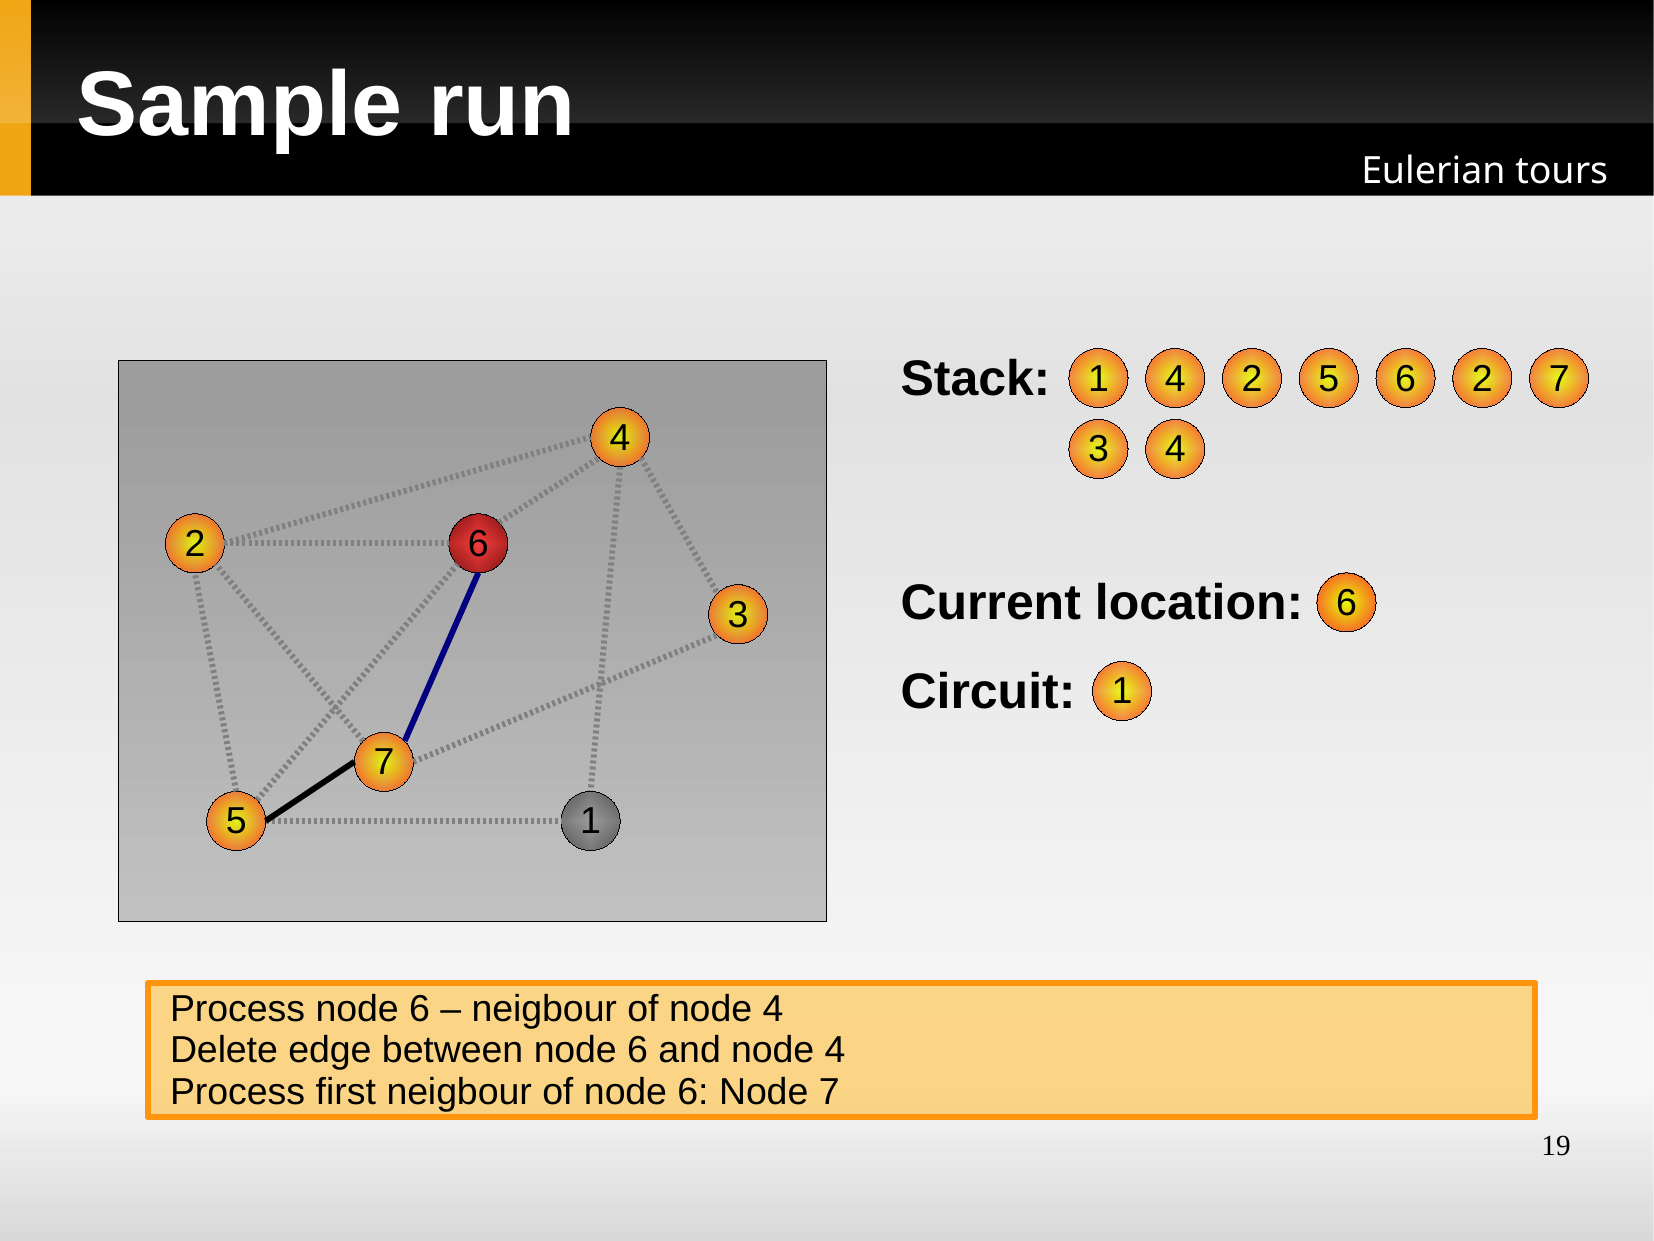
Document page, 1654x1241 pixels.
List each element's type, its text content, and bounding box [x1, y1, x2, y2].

text_box 2 [165, 513, 225, 573]
text_box Circuit: [885, 655, 1093, 727]
text_box 1 [1068, 348, 1129, 408]
text_box 4 [1145, 348, 1205, 408]
text_box 2 [1222, 348, 1282, 408]
text_box 4 [1145, 419, 1205, 479]
text_box 4 [590, 407, 650, 467]
text_box 3 [1068, 419, 1129, 479]
title Sample run [76, 0, 1565, 208]
text_box Process node 6 – neigbour of node 4 Delete edge between node 6 and node 4 Process first neigbour of node 6: Node 7 [147, 982, 1536, 1118]
text_box 1 [561, 791, 621, 851]
text_box 6 [1375, 348, 1436, 408]
text_box 6 [1316, 572, 1377, 632]
text_box 7 [1529, 348, 1589, 408]
picture [0, 0, 1654, 1241]
text_box 6 [448, 513, 508, 573]
text_box 3 [708, 584, 768, 644]
text_box 2 [1452, 348, 1512, 408]
text_box 7 [354, 732, 414, 792]
text_box Stack: [885, 342, 1123, 414]
text_box 5 [206, 791, 266, 851]
text_box Current location: [885, 567, 1359, 638]
text_box 5 [1299, 348, 1359, 408]
text_box [118, 360, 827, 922]
text_box 1 [1092, 661, 1152, 721]
